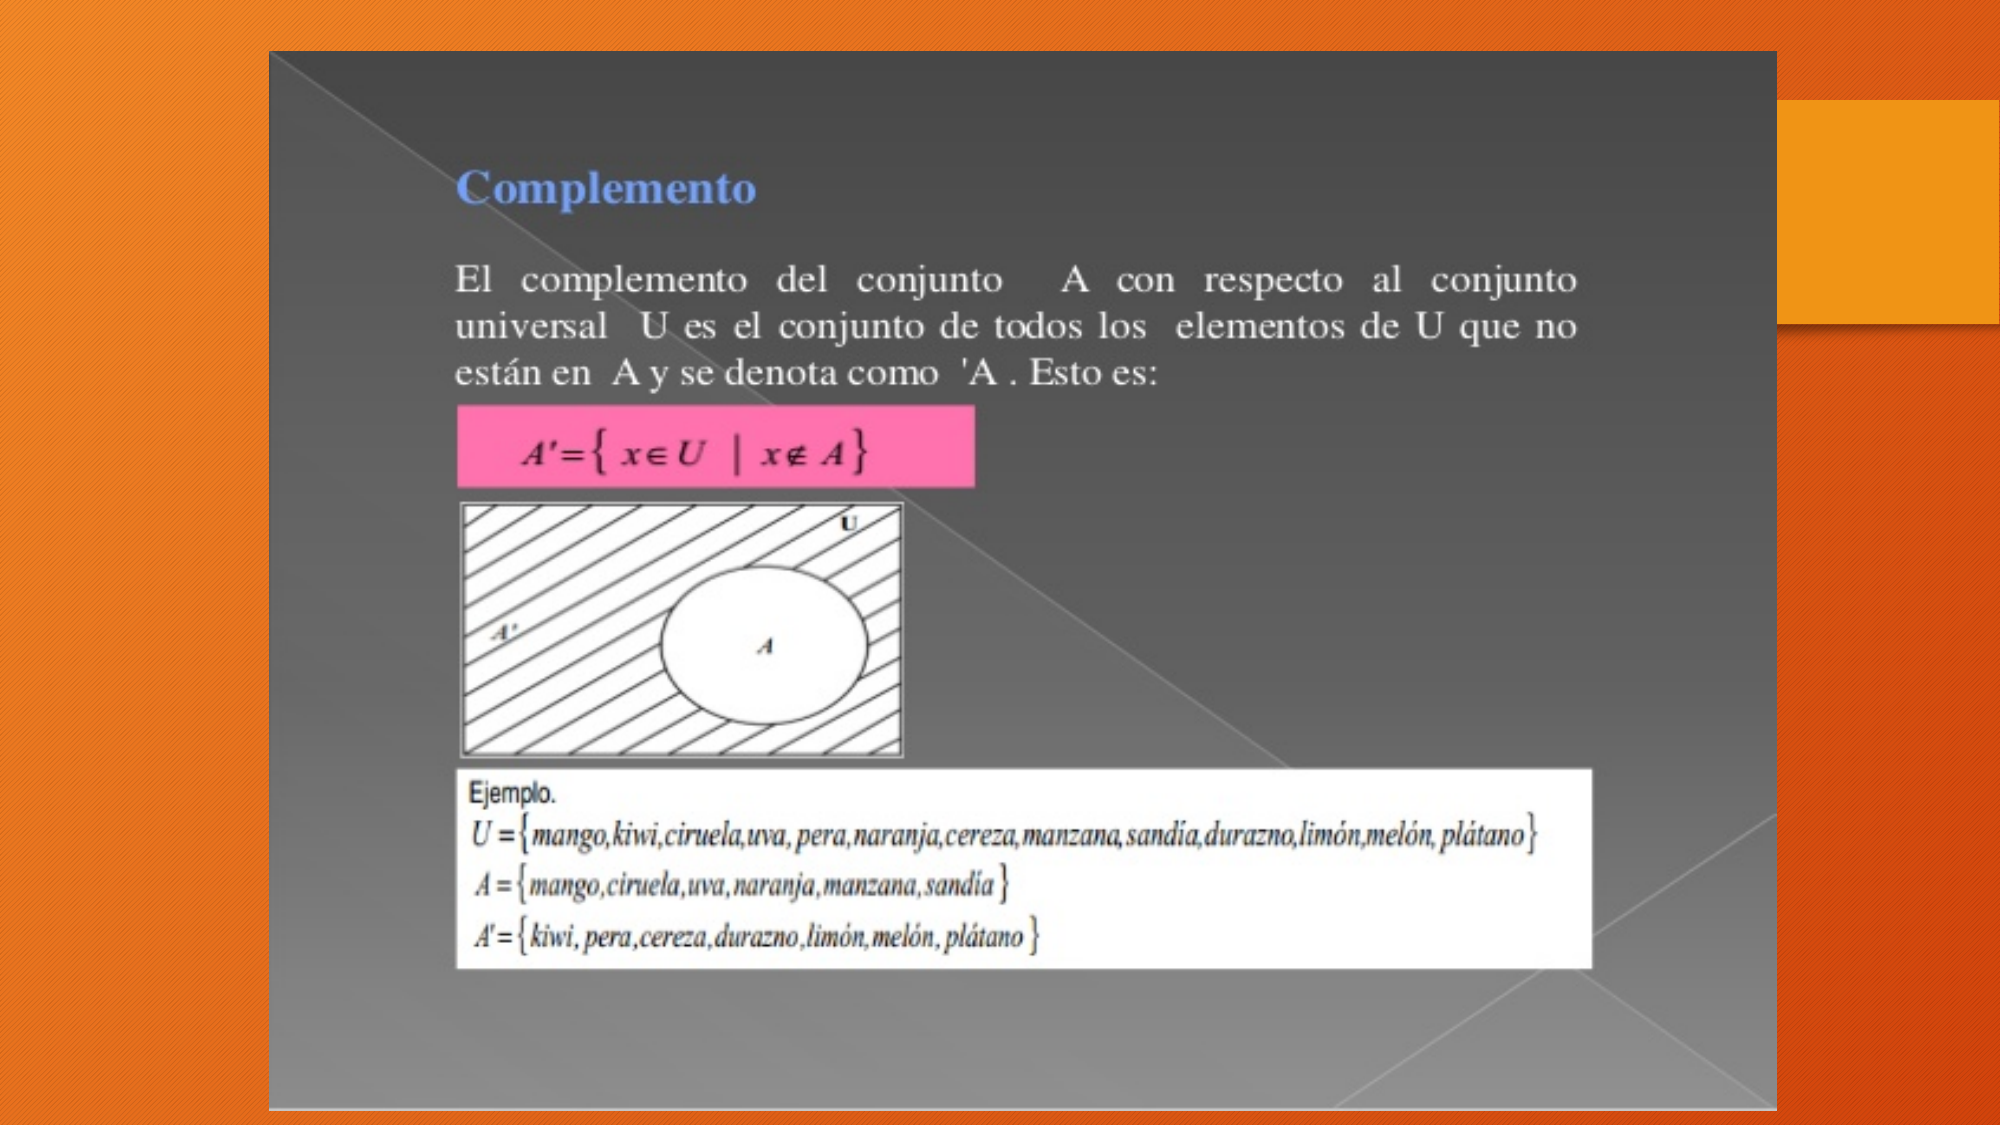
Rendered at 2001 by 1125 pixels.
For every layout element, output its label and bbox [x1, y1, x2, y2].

picture [269, 51, 1777, 1111]
